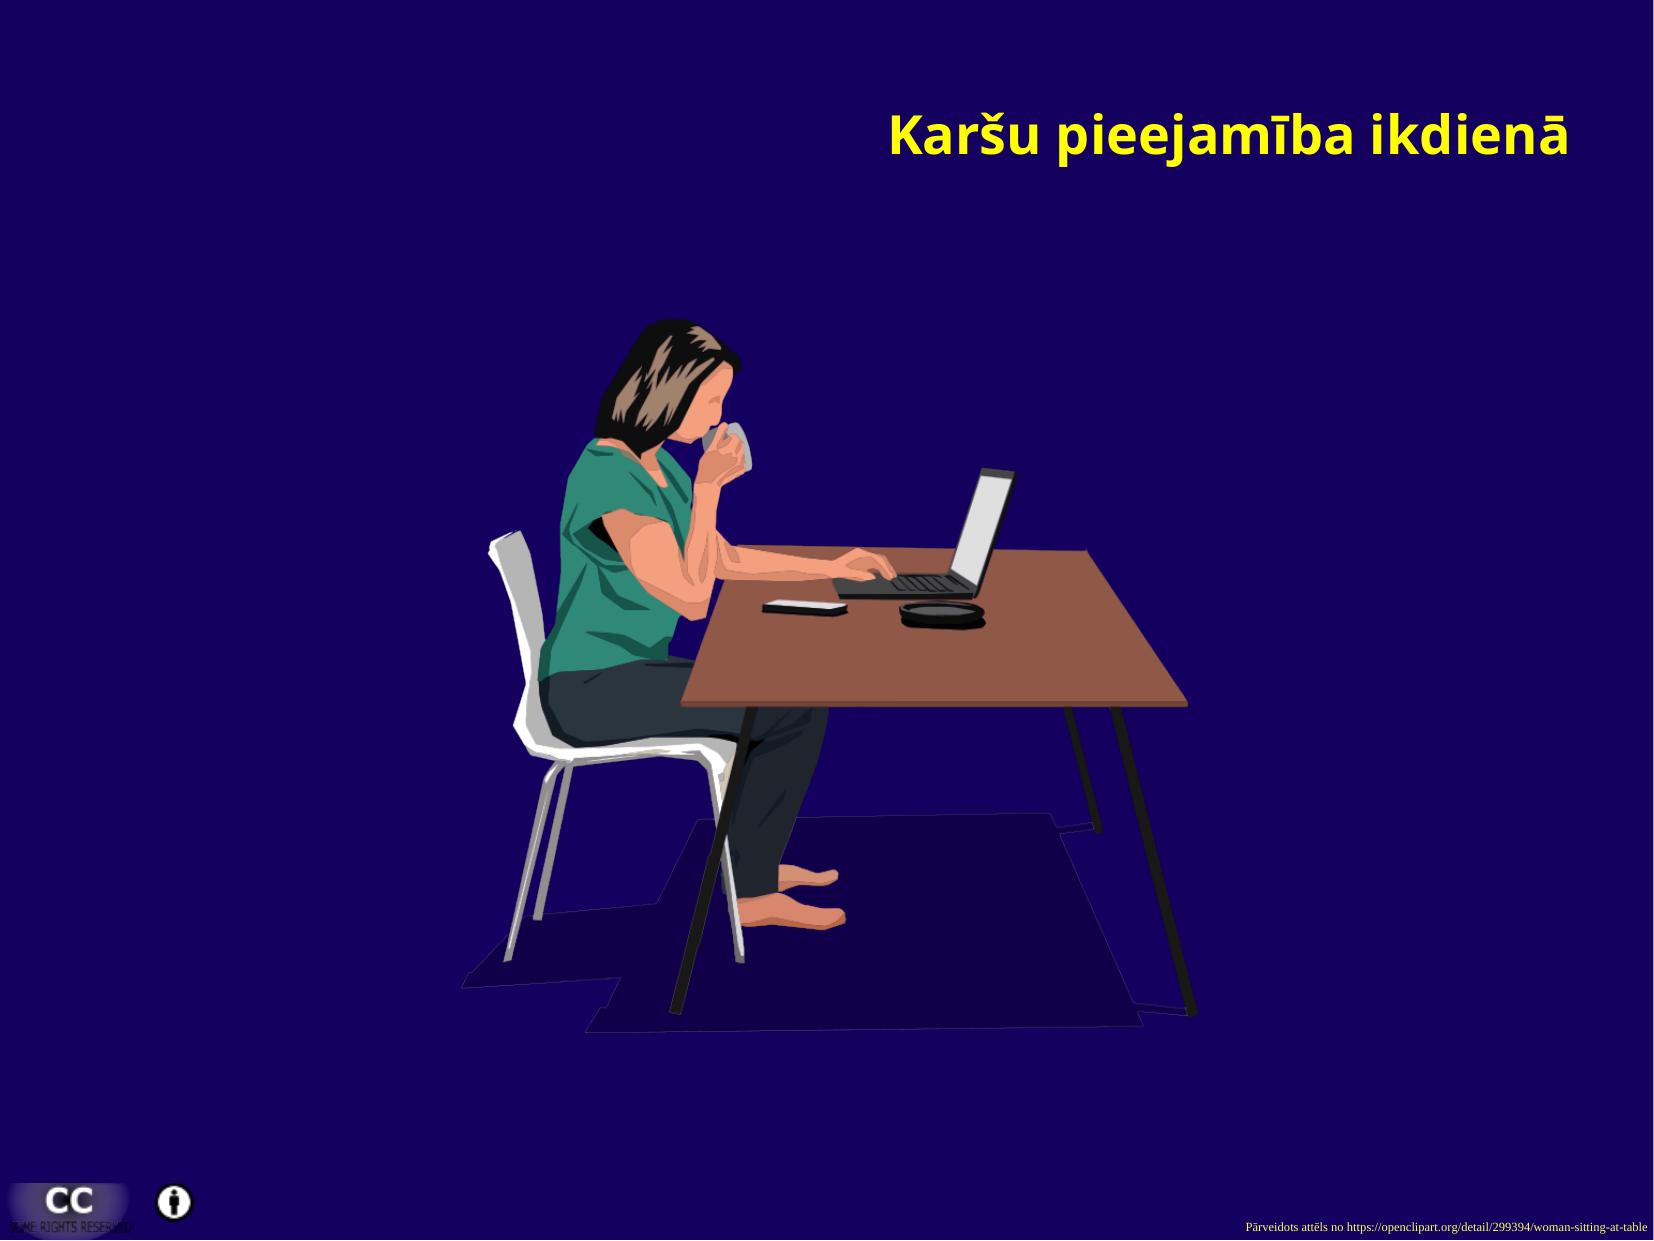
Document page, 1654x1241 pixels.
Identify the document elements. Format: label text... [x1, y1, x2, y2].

picture [0, 1183, 141, 1241]
text_box Pārveidots attēls no https://openclipart.org/detail/299394/woman-sitting-at-table [1239, 1214, 1654, 1241]
title Karšu pieejamība ikdienā [82, 96, 1571, 331]
picture [155, 1183, 194, 1222]
picture [449, 307, 1211, 1045]
